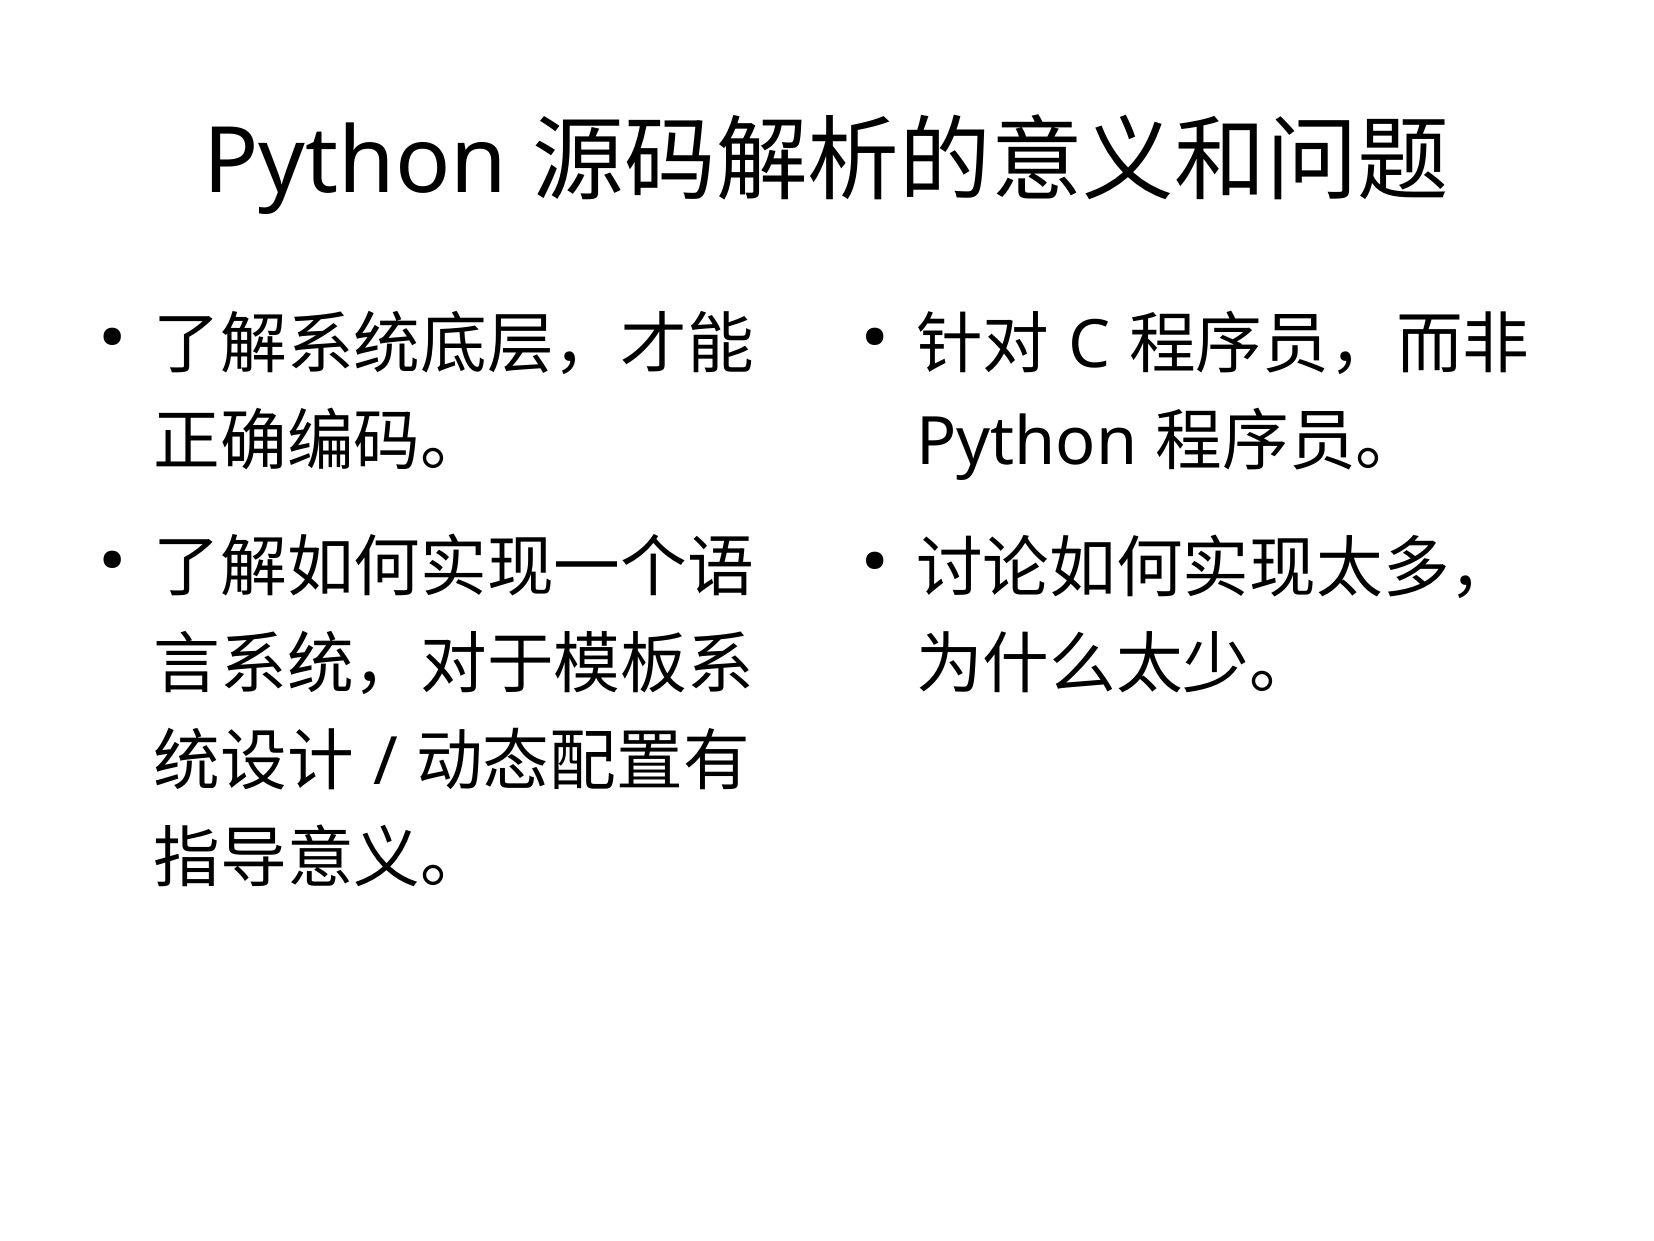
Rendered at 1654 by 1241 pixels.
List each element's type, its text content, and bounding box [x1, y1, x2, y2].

list 针对C程序员，而非Python程序员。 讨论如何实现太多，为什么太少。 [845, 290, 1572, 1109]
title Python源码解析的意义和问题 [82, 49, 1571, 257]
list 了解系统底层，才能正确编码。 了解如何实现一个语言系统，对于模板系统设计/动态配置有指导意义。 [82, 290, 809, 1109]
